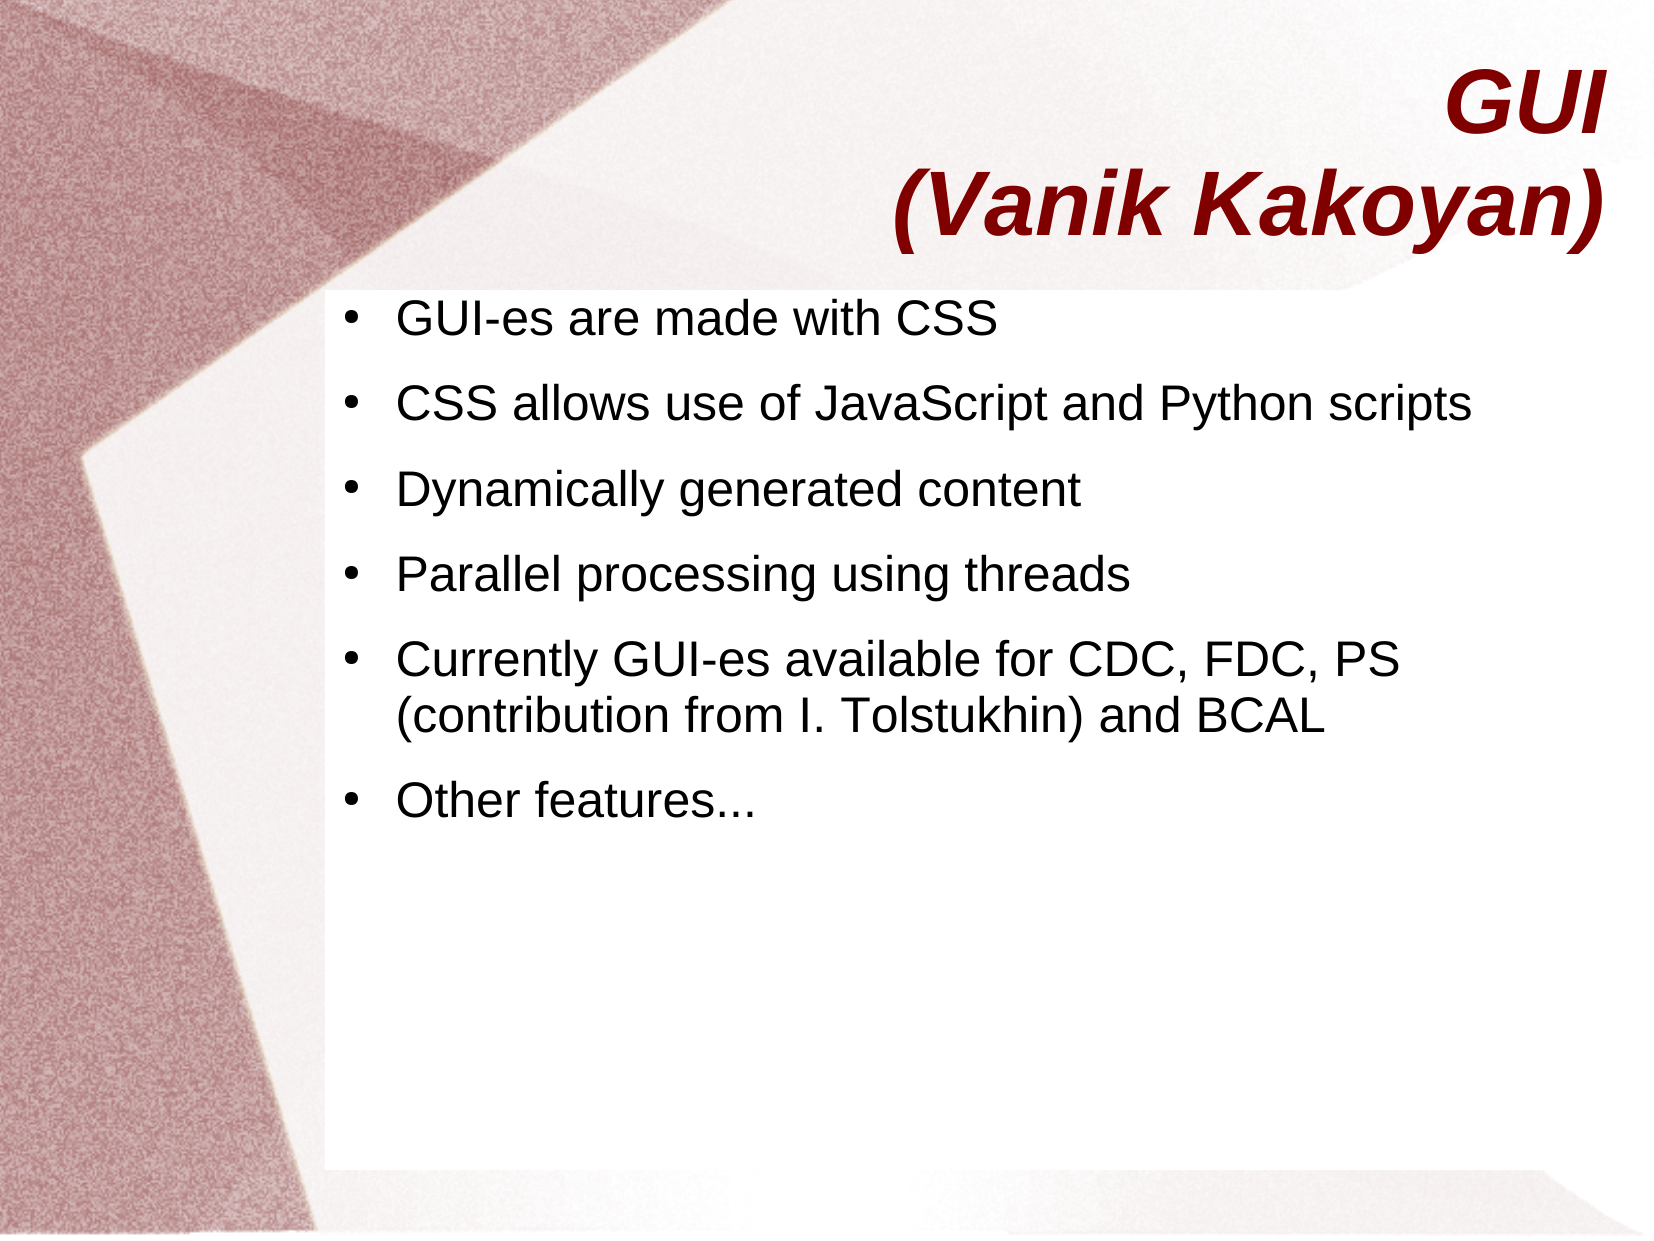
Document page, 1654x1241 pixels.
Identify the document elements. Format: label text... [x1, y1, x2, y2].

picture [0, 0, 1654, 1241]
list GUI-es are made with CSS CSS allows use of JavaScript and Python scripts Dynamically generated content Parallel processing using threads Currently GUI-es available for CDC, FDC, PS (contribution from I. Tolstukhin) and BCAL Other features... [324, 290, 1601, 1171]
title GUI (Vanik Kakoyan) [596, 49, 1607, 257]
